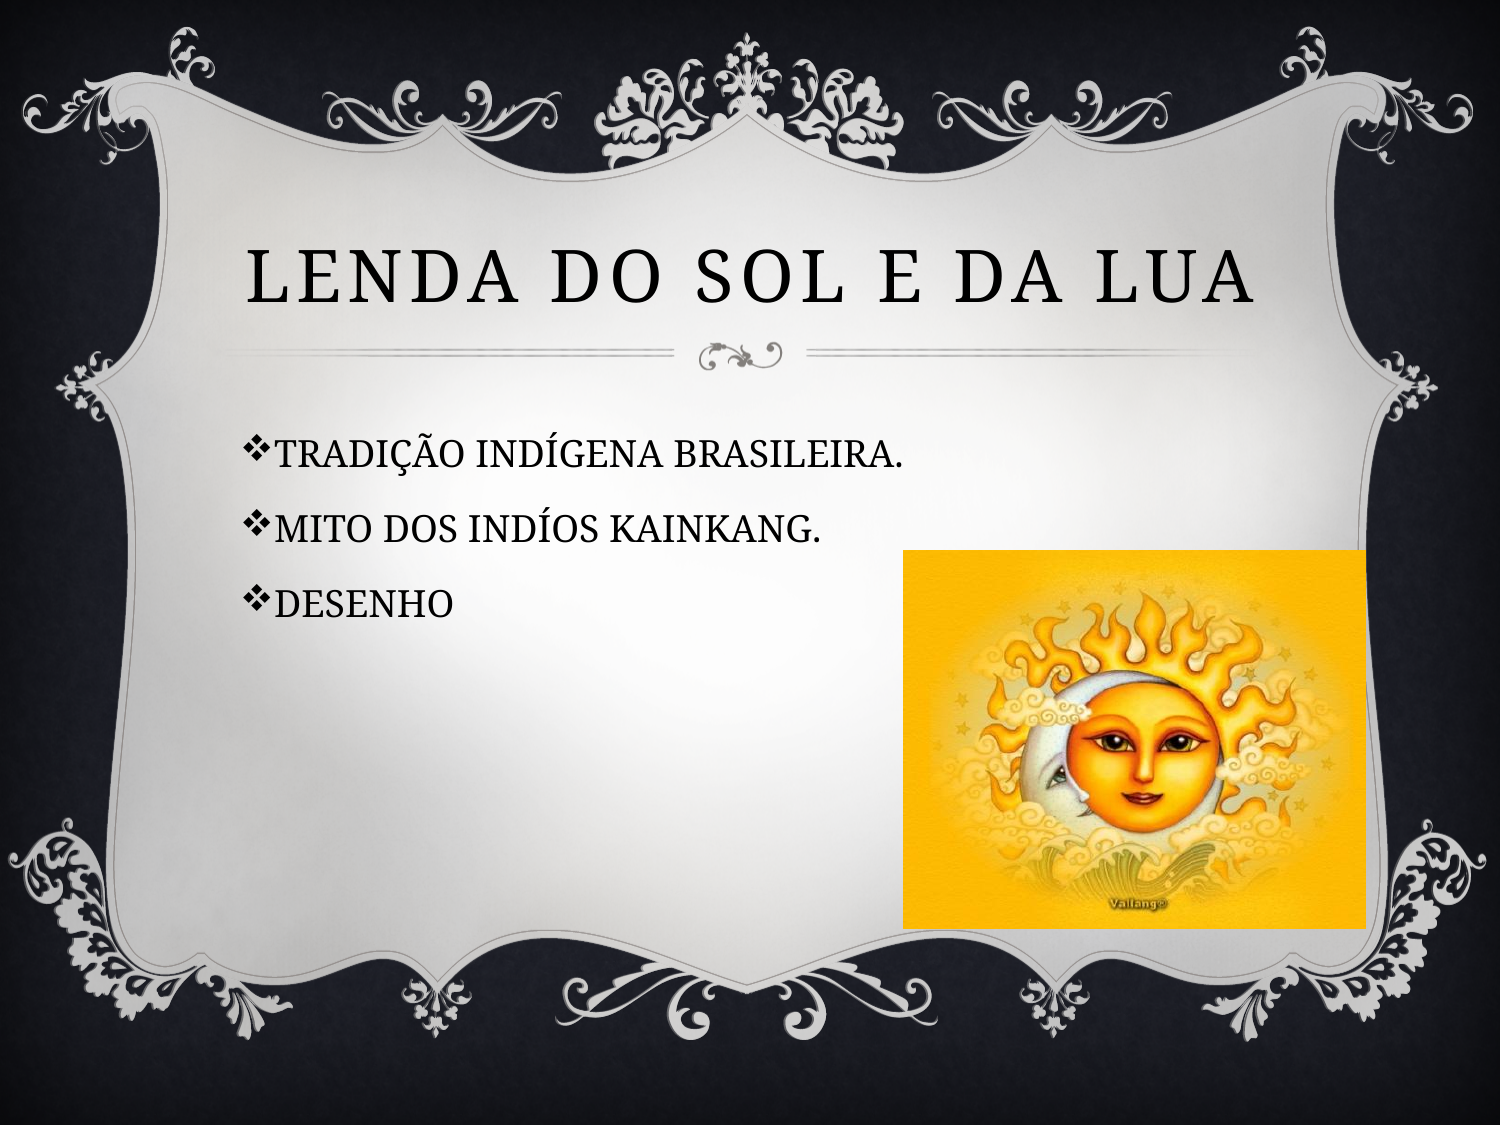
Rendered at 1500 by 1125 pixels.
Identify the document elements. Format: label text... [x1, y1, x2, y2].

title LENDA DO SOL E DA LUA [225, 212, 1275, 325]
list TRADIÇÃO INDÍGENA BRASILEIRA. MITO DOS INDÍOS KAINKANG. DESENHO [225, 399, 1275, 900]
picture [0, 0, 1500, 1125]
